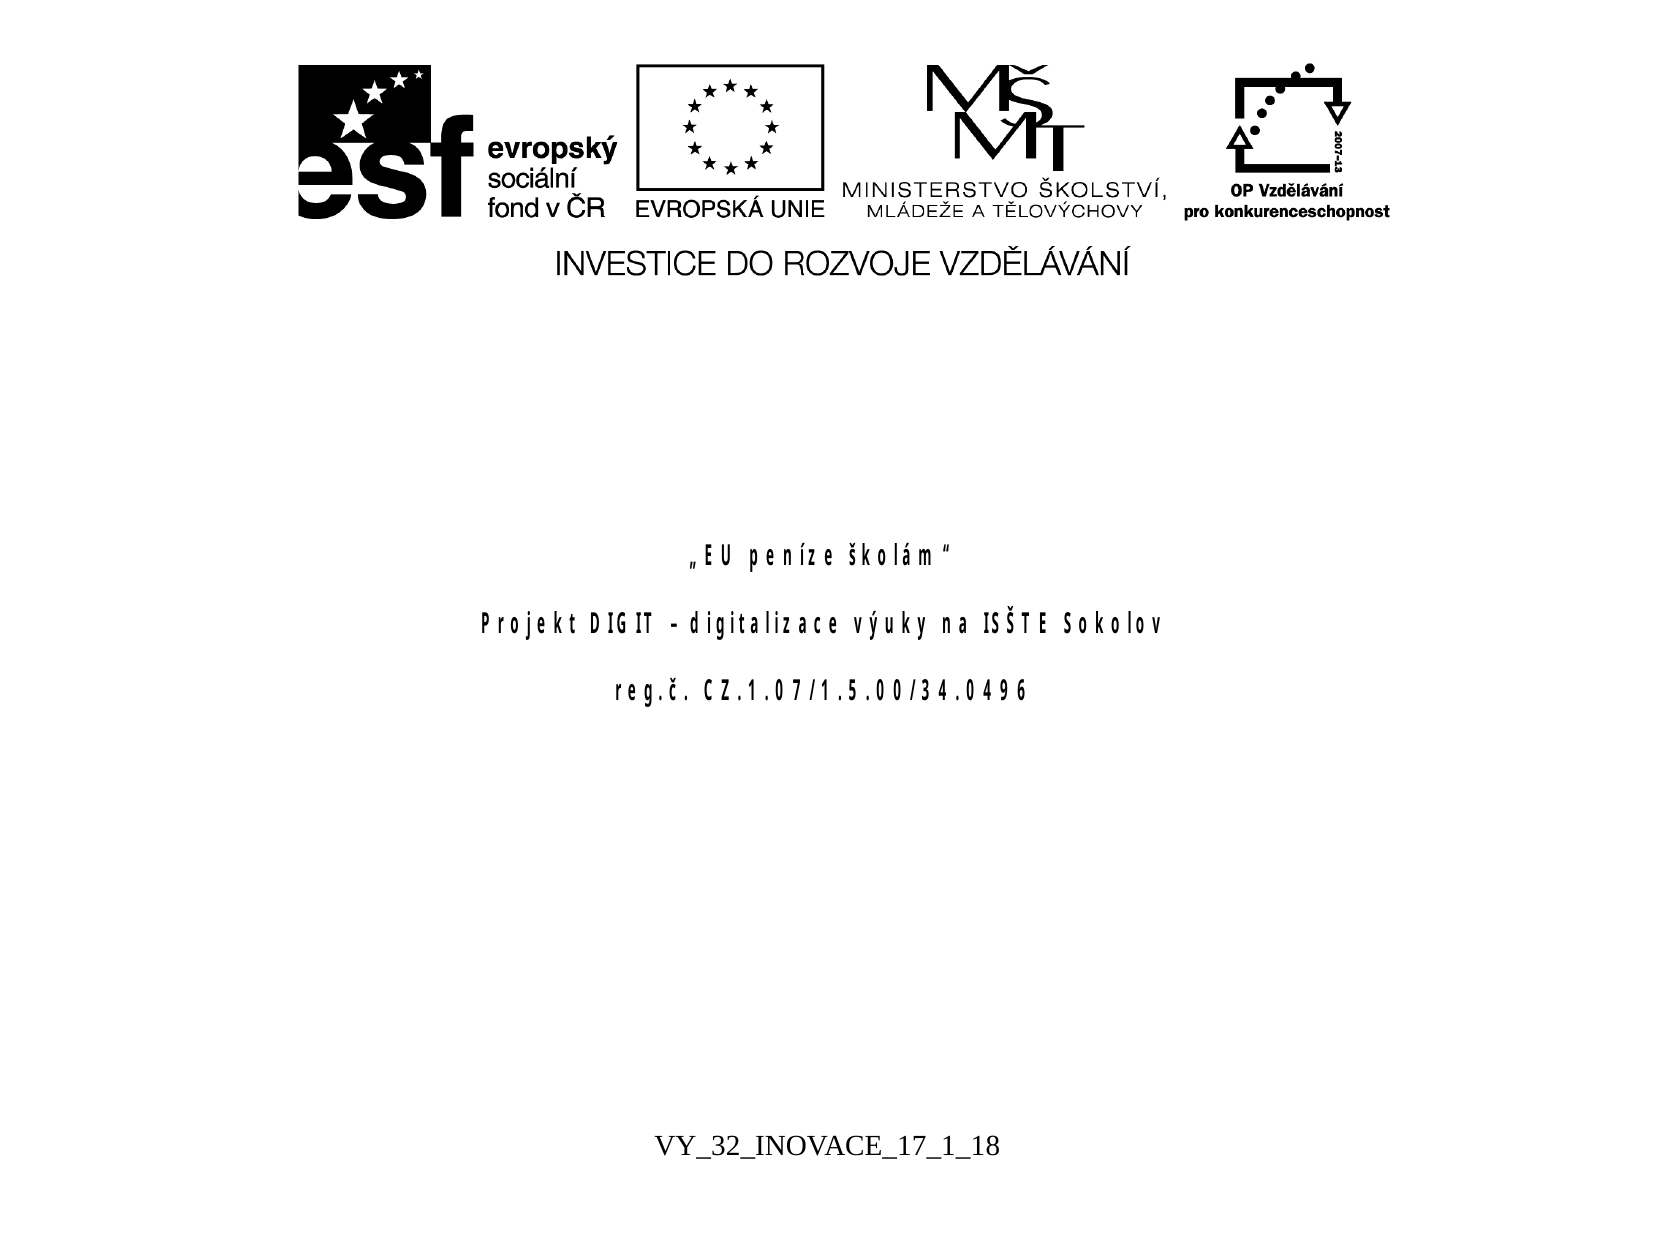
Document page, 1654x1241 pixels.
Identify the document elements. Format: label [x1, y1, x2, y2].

picture [354, 539, 1300, 709]
picture [265, 43, 1423, 296]
